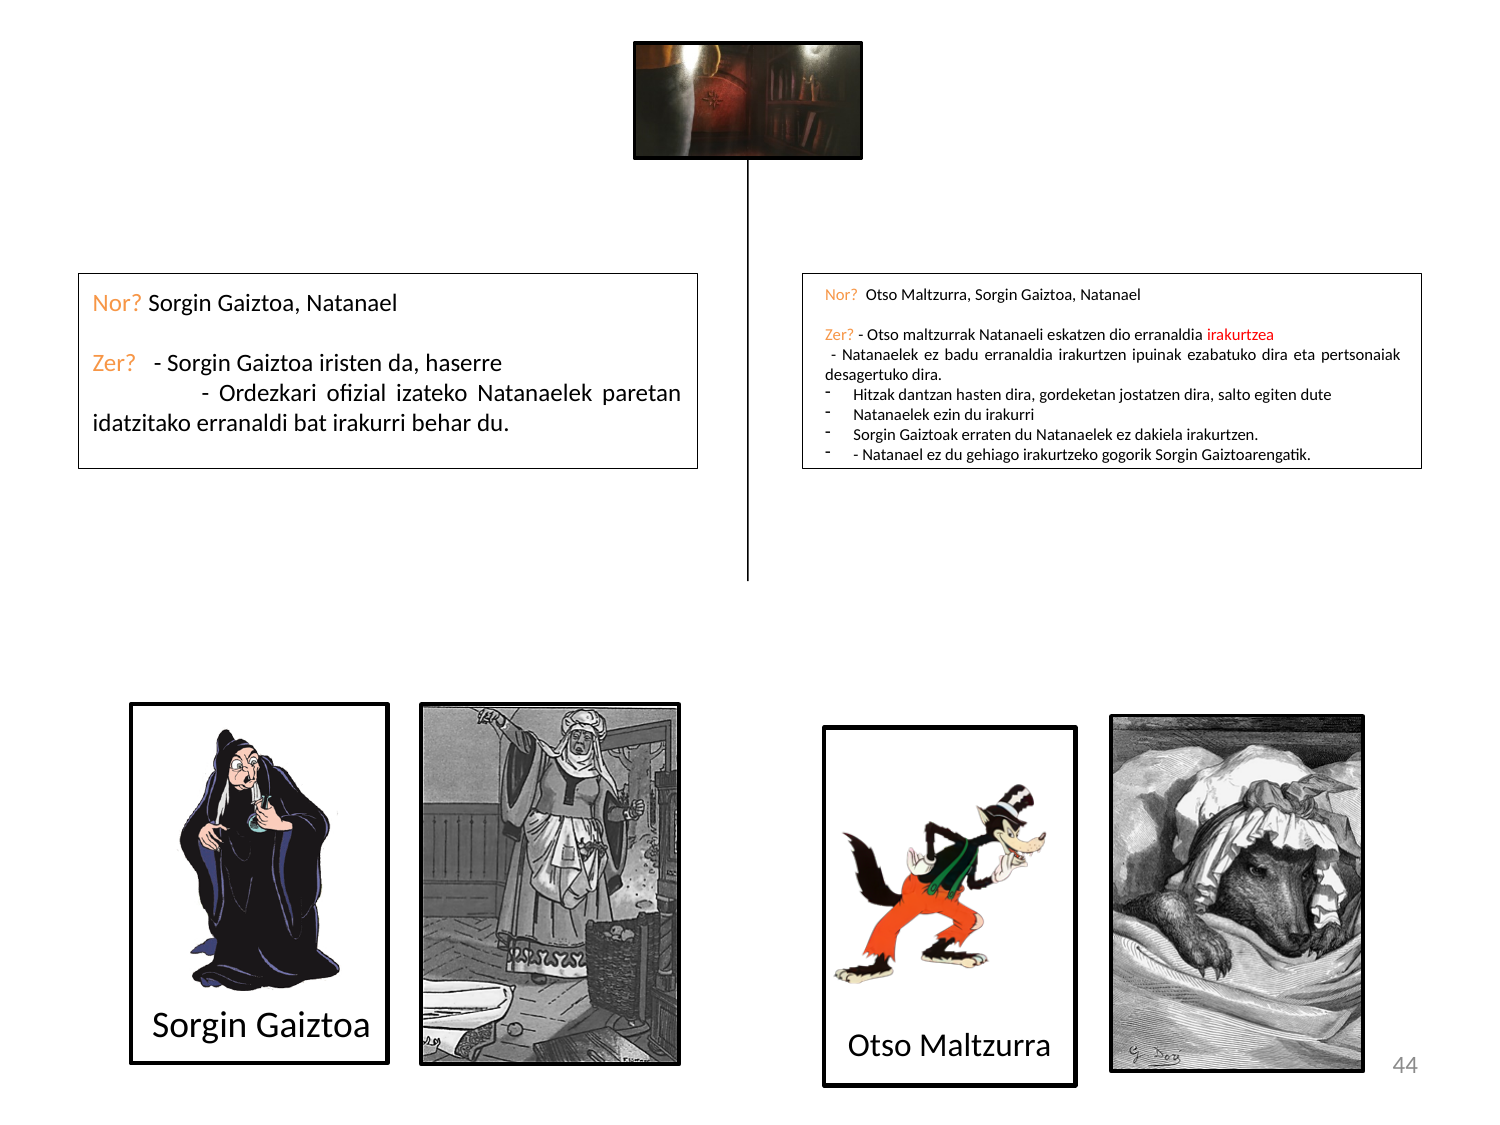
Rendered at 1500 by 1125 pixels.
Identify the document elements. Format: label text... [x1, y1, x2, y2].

text_box Nor? Sorgin Gaiztoa, Natanael Zer? - Sorgin Gaiztoa iristen da, haserre - Ordezkari ofizial izateko Natanaelek paretan idatzitako erranaldi bat irakurri behar du. [78, 278, 698, 489]
text_box Sorgin Gaiztoa [137, 992, 386, 1053]
text_box Otso Maltzurra [810, 1015, 1089, 1071]
picture [635, 44, 860, 157]
picture [830, 780, 1051, 985]
text_box [824, 727, 1076, 1015]
picture [419, 702, 681, 1066]
text_box Nor? Otso Maltzurra, Sorgin Gaiztoa, Natanael Zer? - Otso maltzurrak Natanaeli eskatzen dio erranaldia irakurtzea - Natanaelek ez badu erranaldia irakurtzen ipuinak ezabatuko dira eta pertsonaiak desagertuko dira. Hitzak dantzan hasten dira, gordeketan jostatzen dira, salto egiten dute Natanaelek ezin du irakurri Sorgin Gaiztoak erraten du Natanaelek ez dakiela irakurtzen. - Natanael ez du gehiago irakurtzeko gogorik Sorgin Gaiztoarengatik. [810, 276, 1416, 471]
slide_number <numéro> [1083, 1033, 1434, 1094]
picture [176, 727, 342, 991]
text_box [824, 1071, 1076, 1086]
picture [1109, 714, 1365, 1073]
